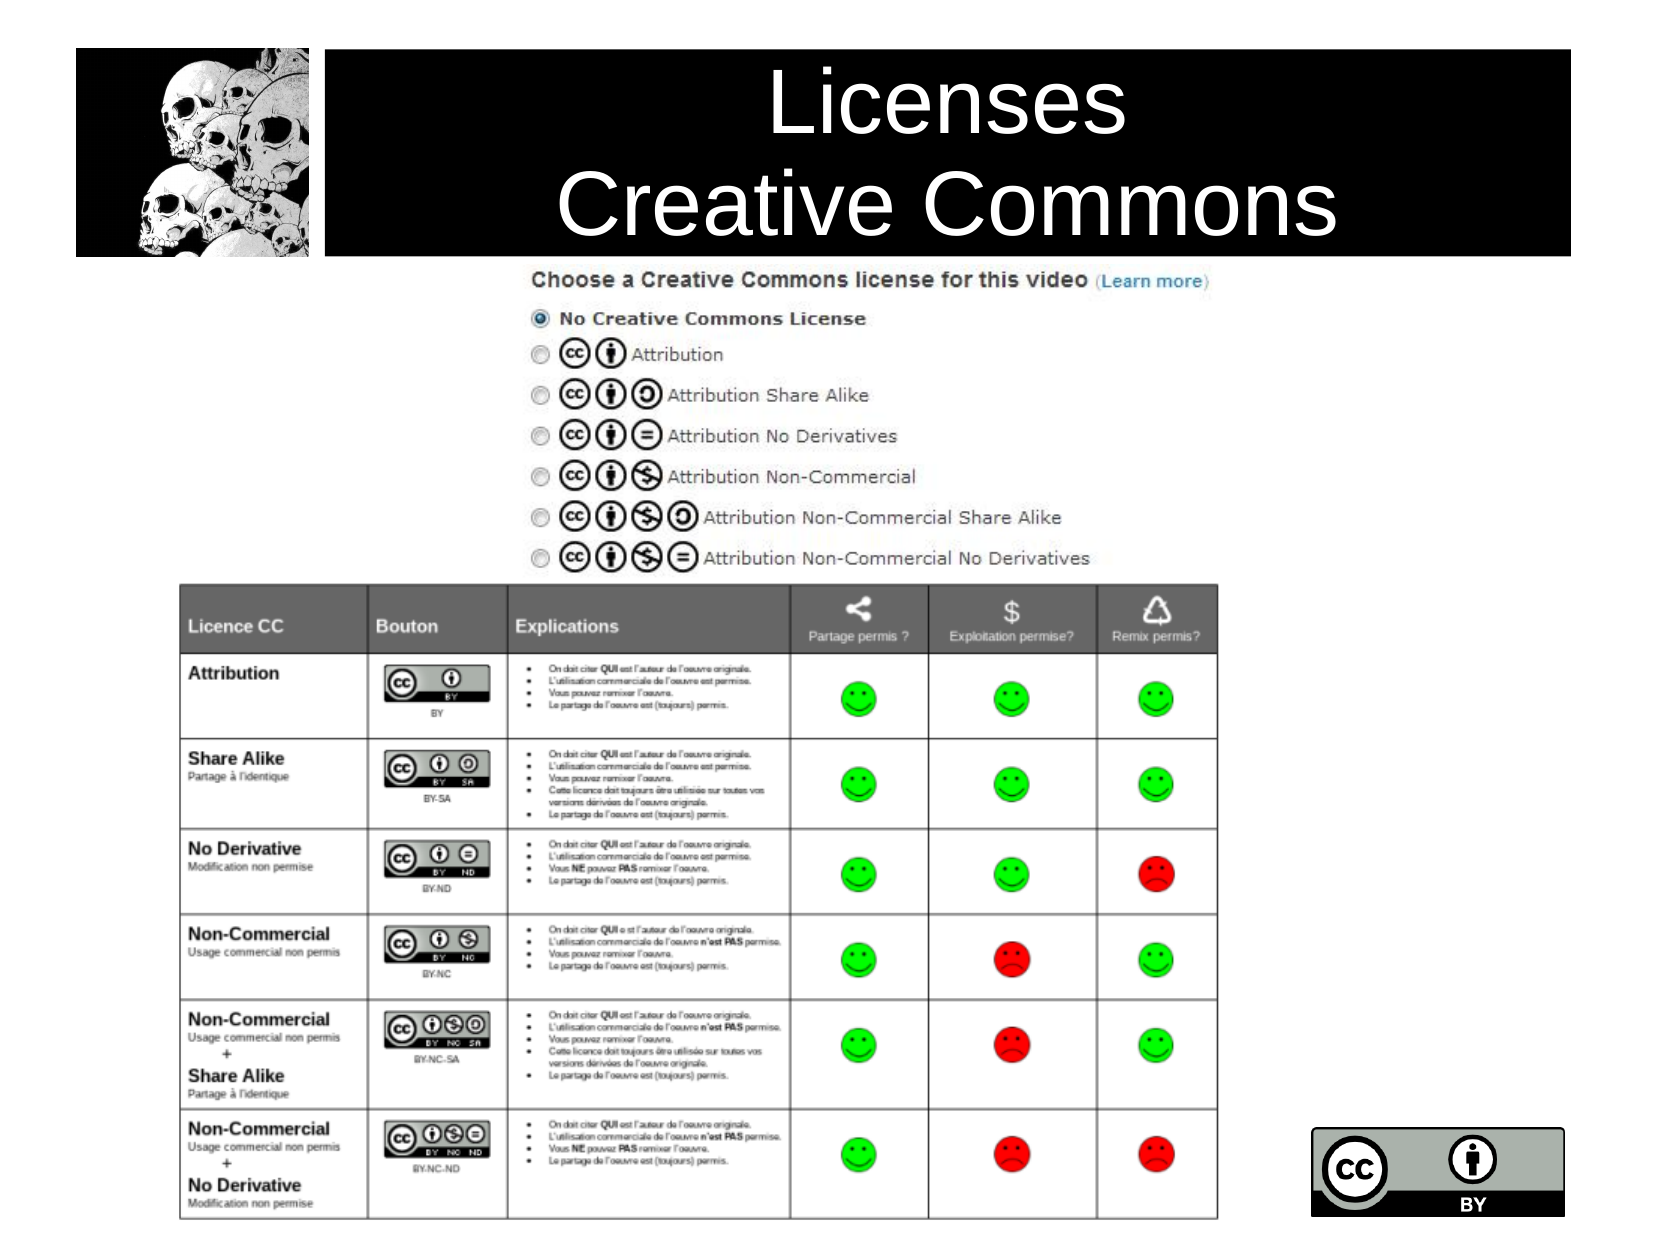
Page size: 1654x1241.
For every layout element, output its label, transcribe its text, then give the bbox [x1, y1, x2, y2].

picture [76, 48, 309, 257]
picture [1311, 1127, 1565, 1217]
picture [175, 581, 1223, 1223]
picture [511, 264, 1217, 579]
title Licenses Creative Commons [324, 49, 1571, 257]
